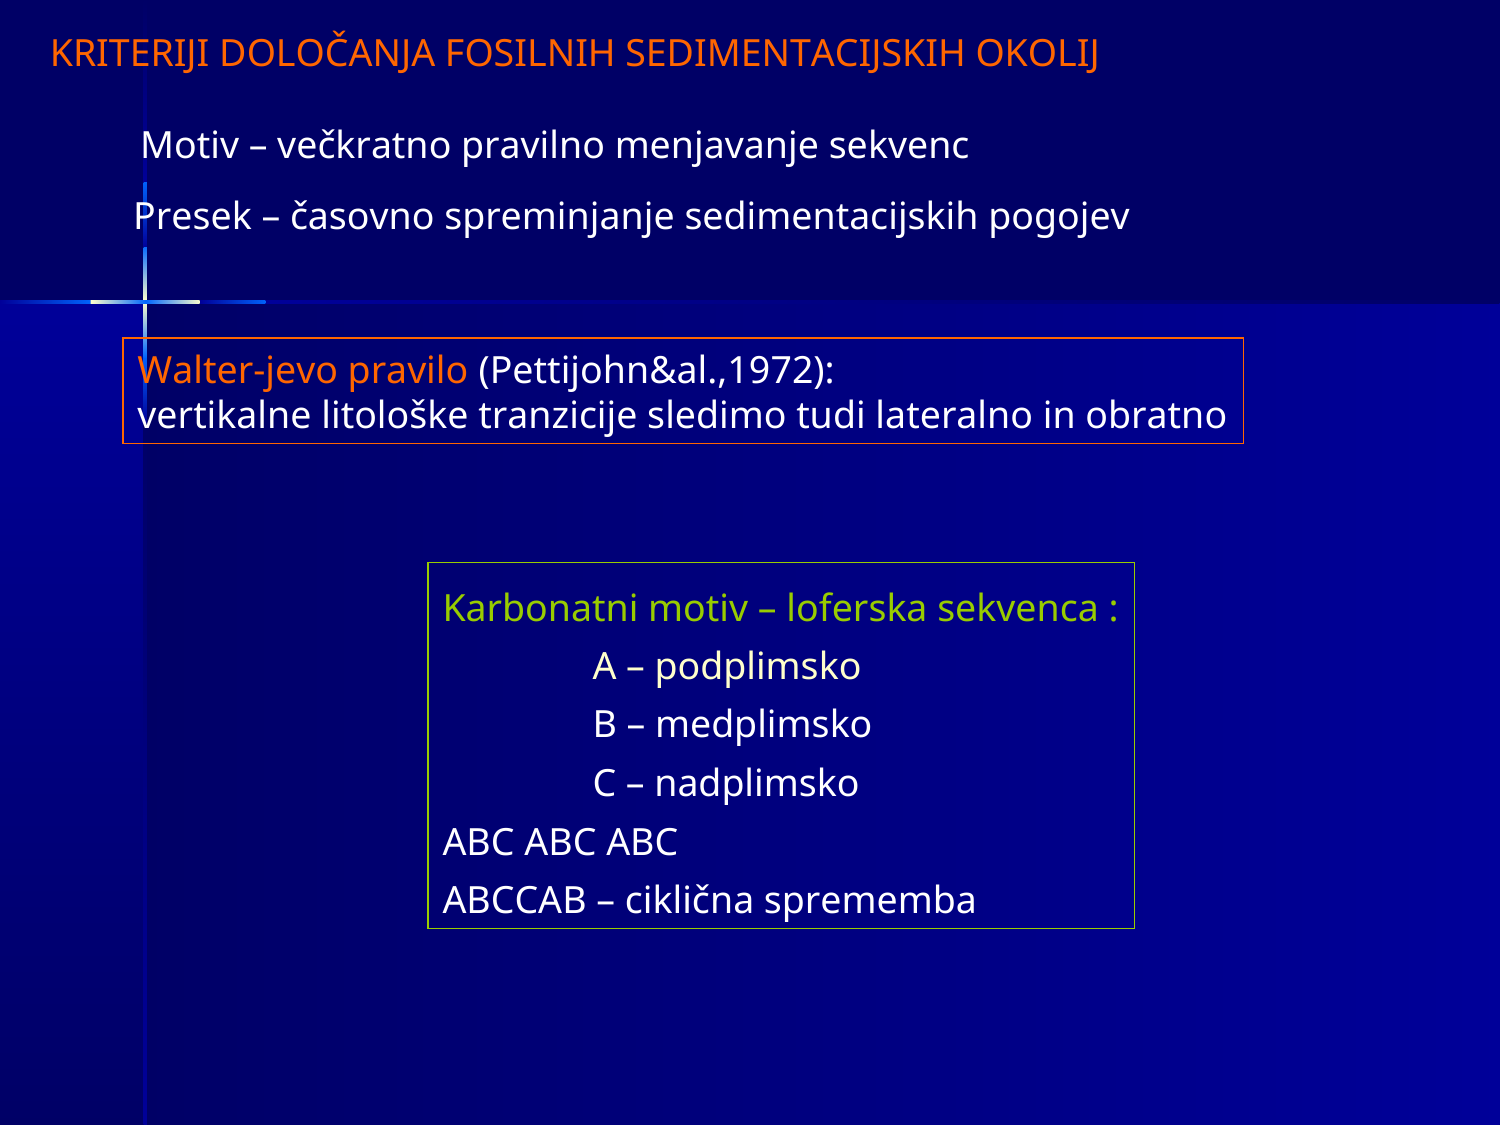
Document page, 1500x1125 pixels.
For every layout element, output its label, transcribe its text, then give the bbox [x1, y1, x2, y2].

text_box Karbonatni motiv – loferska sekvenca : A – podplimsko B – medplimsko C – nadplimsko ABC ABC ABC ABCCAB – ciklična sprememba [427, 562, 1135, 929]
text_box Motiv – večkratno pravilno menjavanje sekvenc [125, 113, 986, 174]
text_box Presek – časovno spreminjanje sedimentacijskih pogojev [118, 184, 1146, 246]
text_box Walter-jevo pravilo (Pettijohn&al.,1972): vertikalne litološke tranzicije sledimo tudi lateralno in obratno [122, 337, 1244, 444]
text_box KRITERIJI DOLOČANJA FOSILNIH SEDIMENTACIJSKIH OKOLIJ [34, 21, 1116, 83]
